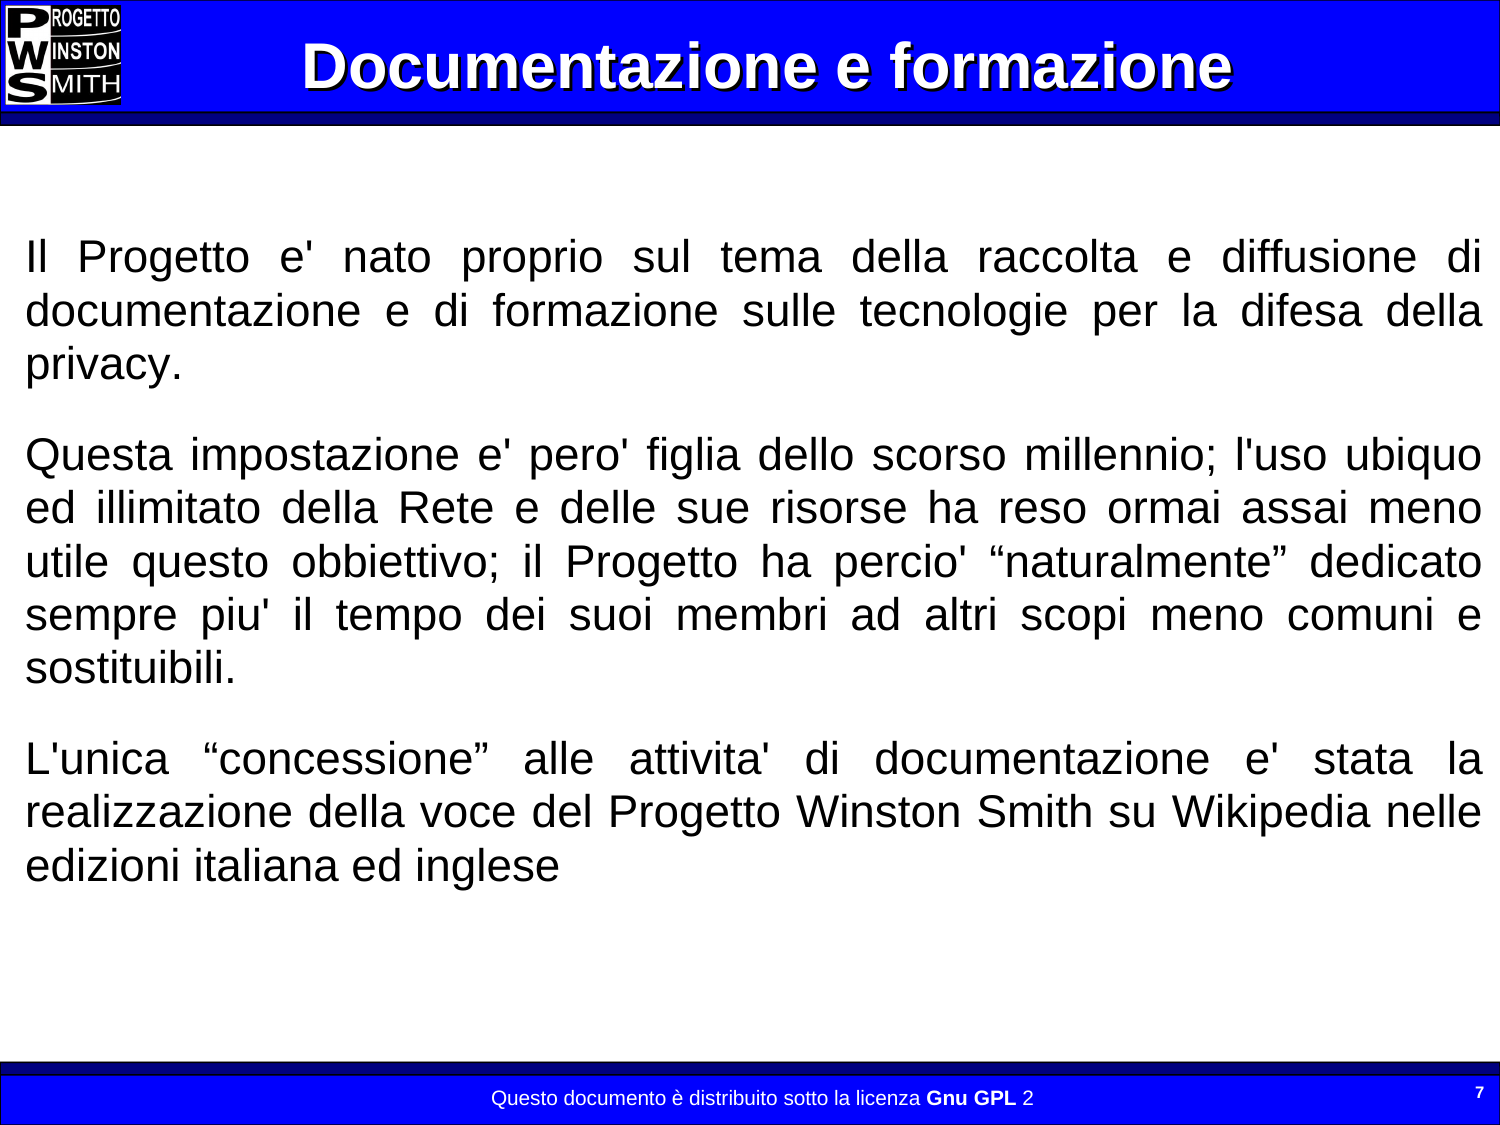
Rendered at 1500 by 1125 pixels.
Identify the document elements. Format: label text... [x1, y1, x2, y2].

text_box Il Progetto e' nato proprio sul tema della raccolta e diffusione di documentazione e di formazione sulle tecnologie per la difesa della privacy. Questa impostazione e' pero' figlia dello scorso millennio; l'uso ubiquo ed illimitato della Rete e delle sue risorse ha reso ormai assai meno utile questo obbiettivo; il Progetto ha percio' “naturalmente” dedicato sempre piu' il tempo dei suoi membri ad altri scopi meno comuni e sostituibili. L'unica “concessione” alle attivita' di documentazione e' stata la realizzazione della voce del Progetto Winston Smith su Wikipedia nelle edizioni italiana ed inglese [9, 132, 1500, 1081]
text_box Documentazione e formazione [177, 18, 1359, 110]
picture [5, 5, 121, 105]
